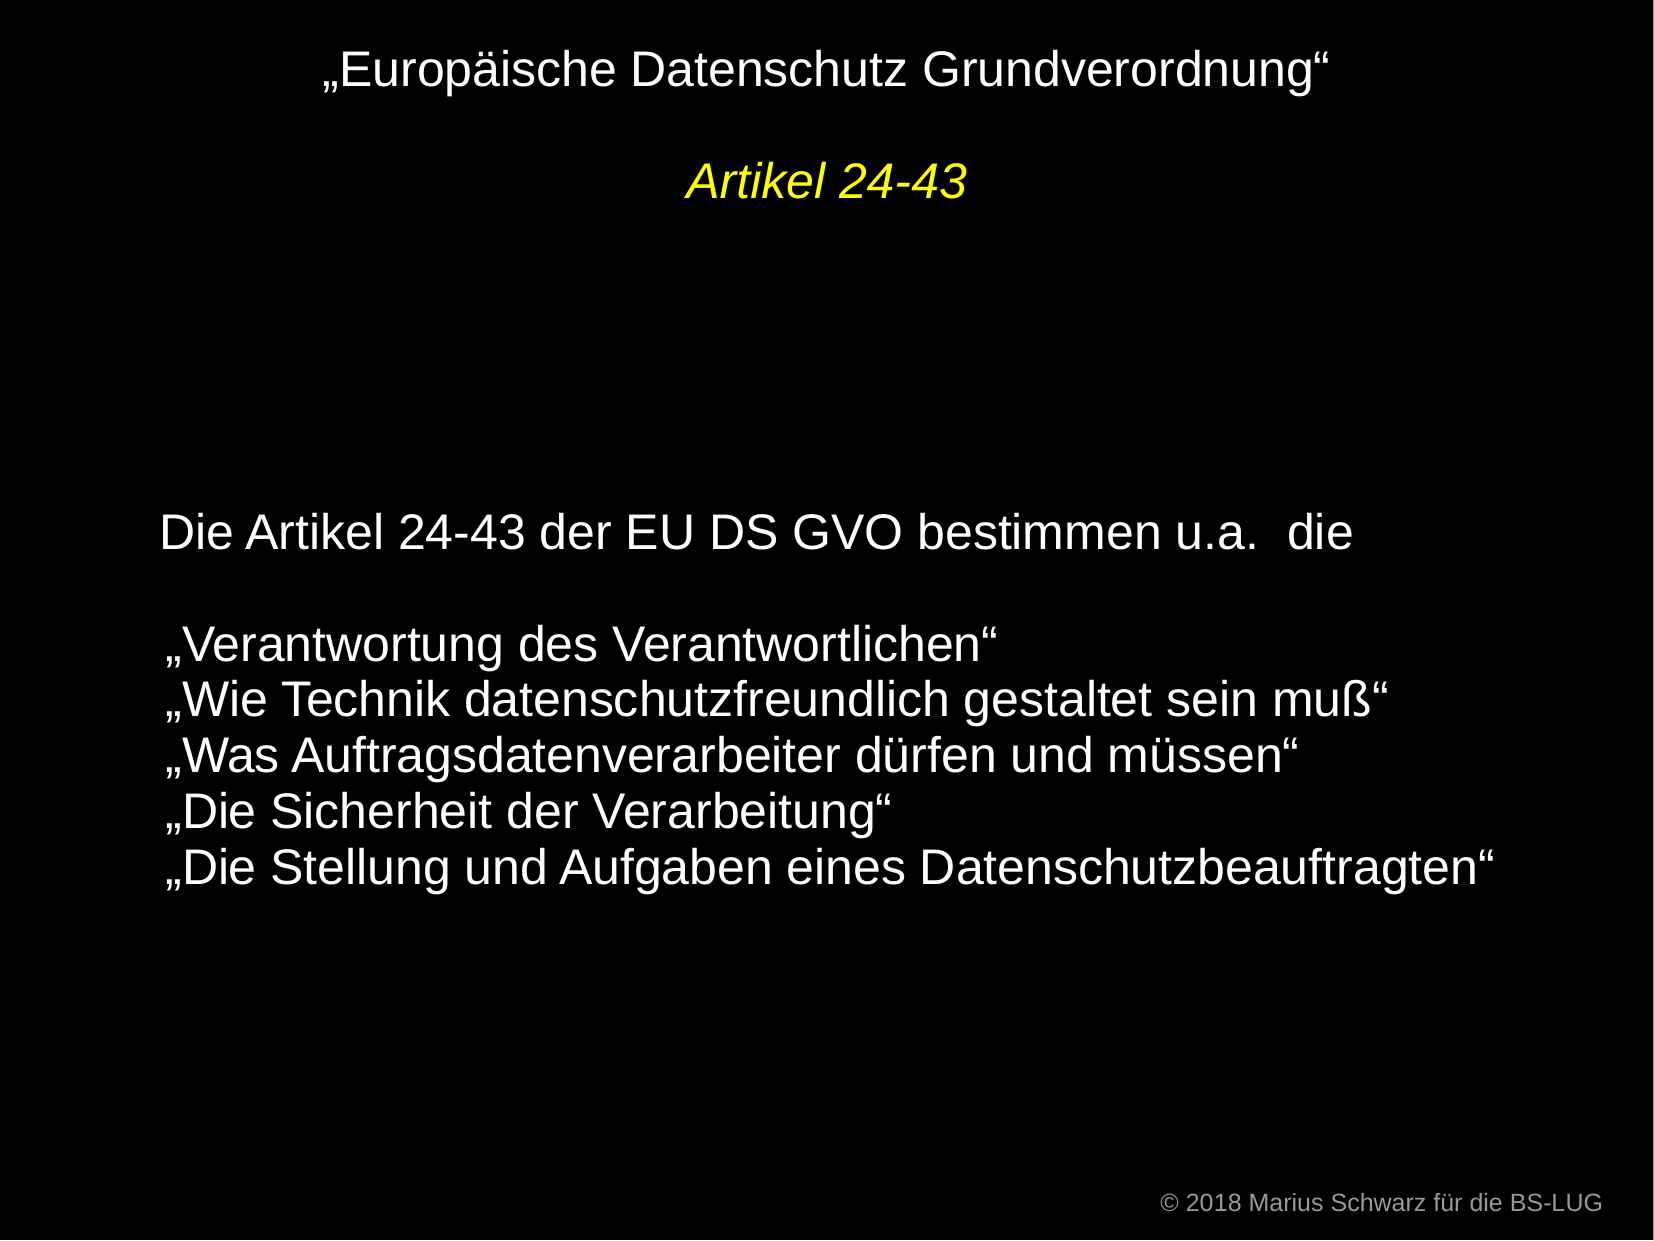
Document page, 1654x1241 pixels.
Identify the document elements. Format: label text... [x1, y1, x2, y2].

text_box Die Artikel 24-43 der EU DS GVO bestimmen u.a. die „Verantwortung des Verantwortlichen“ „Wie Technik datenschutzfreundlich gestaltet sein muß“ „Was Auftragsdatenverarbeiter dürfen und müssen“ „Die Sicherheit der Verarbeitung“ „Die Stellung und Aufgaben eines Datenschutzbeauftragten“ [82, 290, 1571, 1109]
text_box © 2018 Marius Schwarz für die BS-LUG [1145, 1181, 1630, 1224]
title „Europäische Datenschutz Grundverordnung“ Artikel 24-43 [82, 41, 1571, 209]
